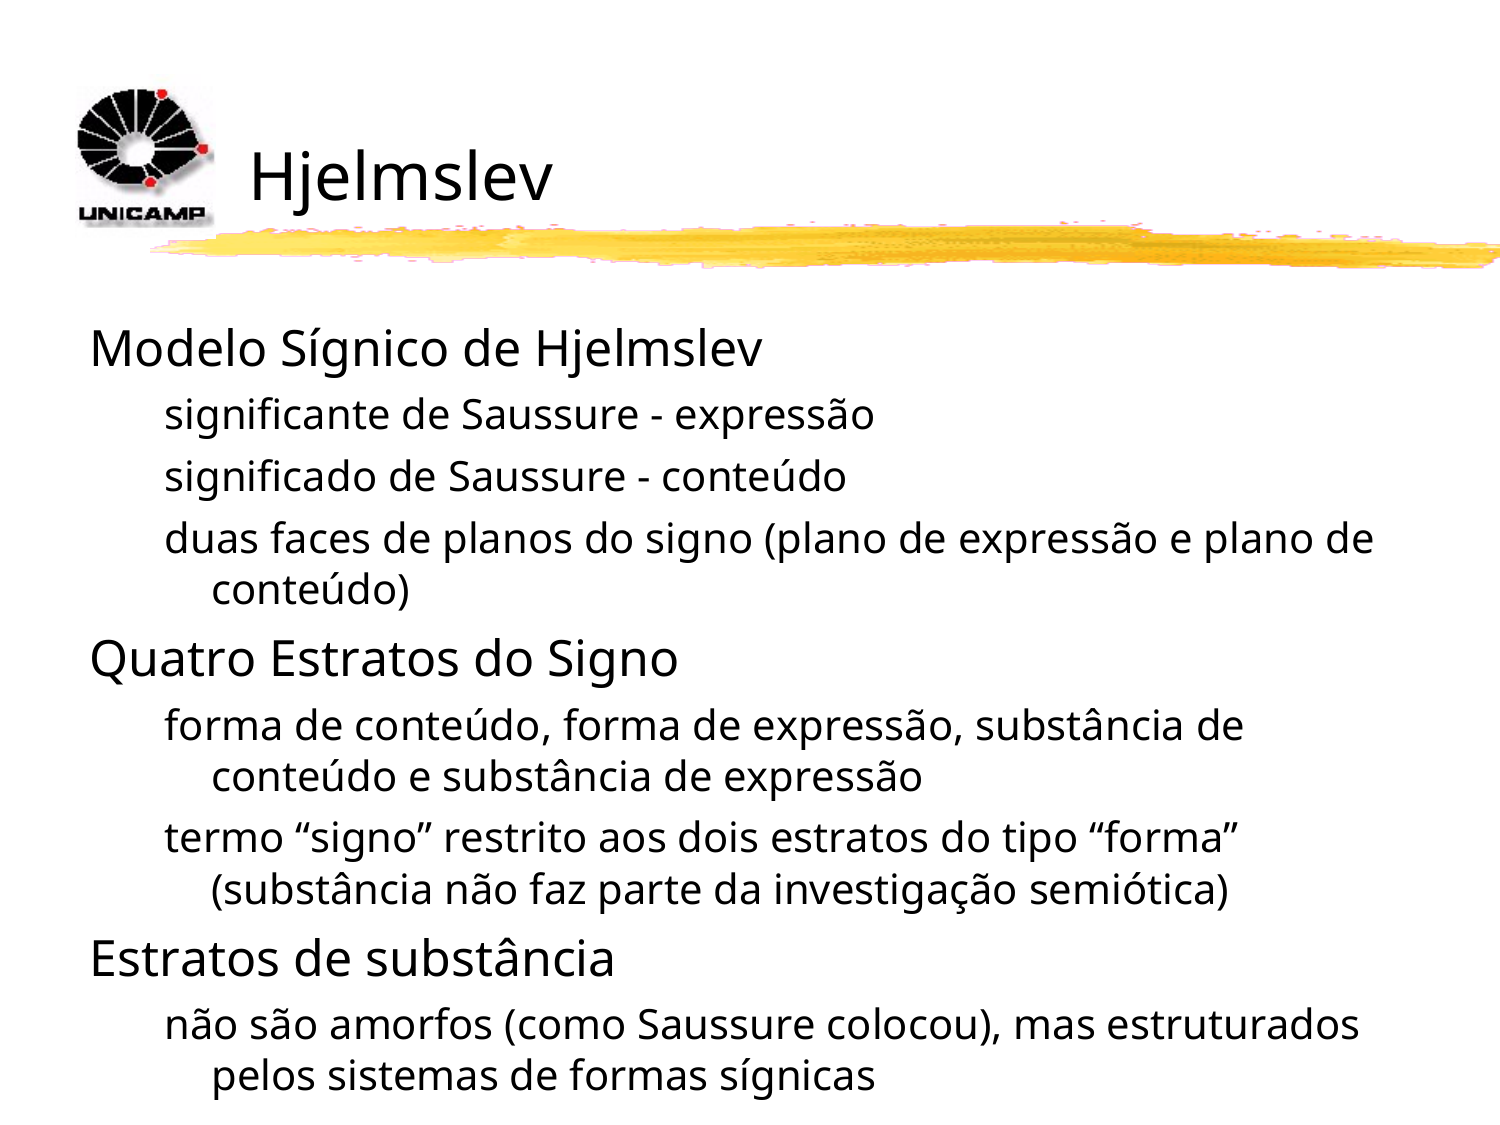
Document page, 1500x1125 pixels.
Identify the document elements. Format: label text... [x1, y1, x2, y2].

title Hjelmslev [233, 37, 1434, 225]
list Modelo Sígnico de Hjelmslev significante de Saussure - expressão significado de Saussure - conteúdo duas faces de planos do signo (plano de expressão e plano de conteúdo) Quatro Estratos do Signo forma de conteúdo, forma de expressão, substância de conteúdo e substância de expressão termo “signo” restrito aos dois estratos do tipo “forma” (substância não faz parte da investigação semiótica) Estratos de substância não são amorfos (como Saussure colocou), mas estruturados pelos sistemas de formas sígnicas [74, 309, 1417, 1024]
picture [75, 74, 1500, 279]
